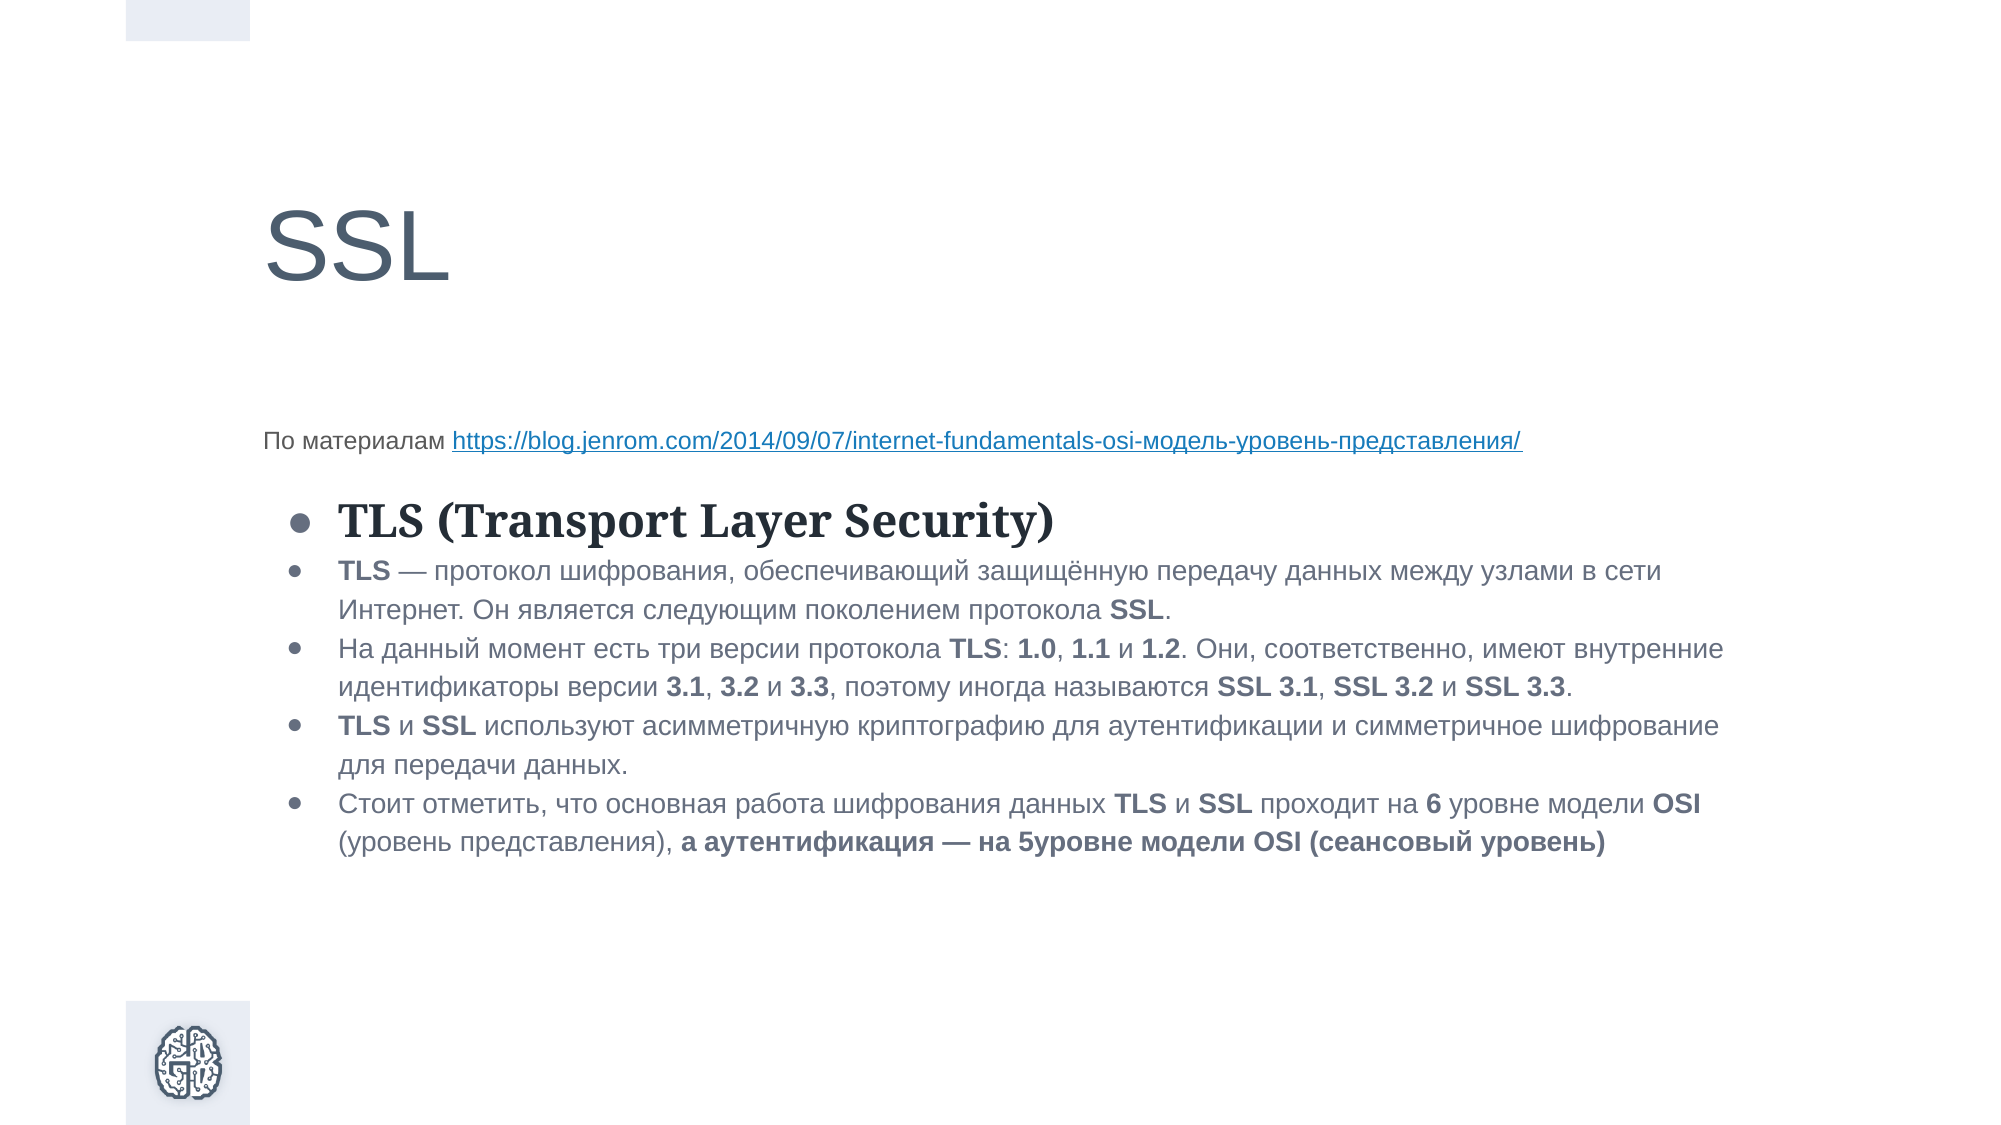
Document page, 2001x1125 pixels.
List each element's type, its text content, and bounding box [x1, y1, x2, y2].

list По материалам https://blog.jenrom.com/2014/09/07/internet-fundamentals-osi-модель-уровень-представления/ TLS (Transport Layer Security) TLS — протокол шифрования, обеспечивающий защищённую передачу данных между узлами в сети Интернет. Он является следующим поколением протокола SSL. На данный момент есть три версии протокола TLS: 1.0, 1.1 и 1.2. Они, соответственно, имеют внутренние идентификаторы версии 3.1, 3.2 и 3.3, поэтому иногда называются SSL 3.1, SSL 3.2 и SSL 3.3. TLS и SSL используют асимметричную криптографию для аутентификации и симметричное шифрование для передачи данных. Стоит отметить, что основная работа шифрования данных TLS и SSL проходит на 6 уровне модели OSI (уровень представления), а аутентификация — на 5уровне модели OSI (сеансовый уровень) [248, 372, 1752, 941]
picture [144, 1016, 232, 1110]
title SSL [248, 124, 1752, 372]
